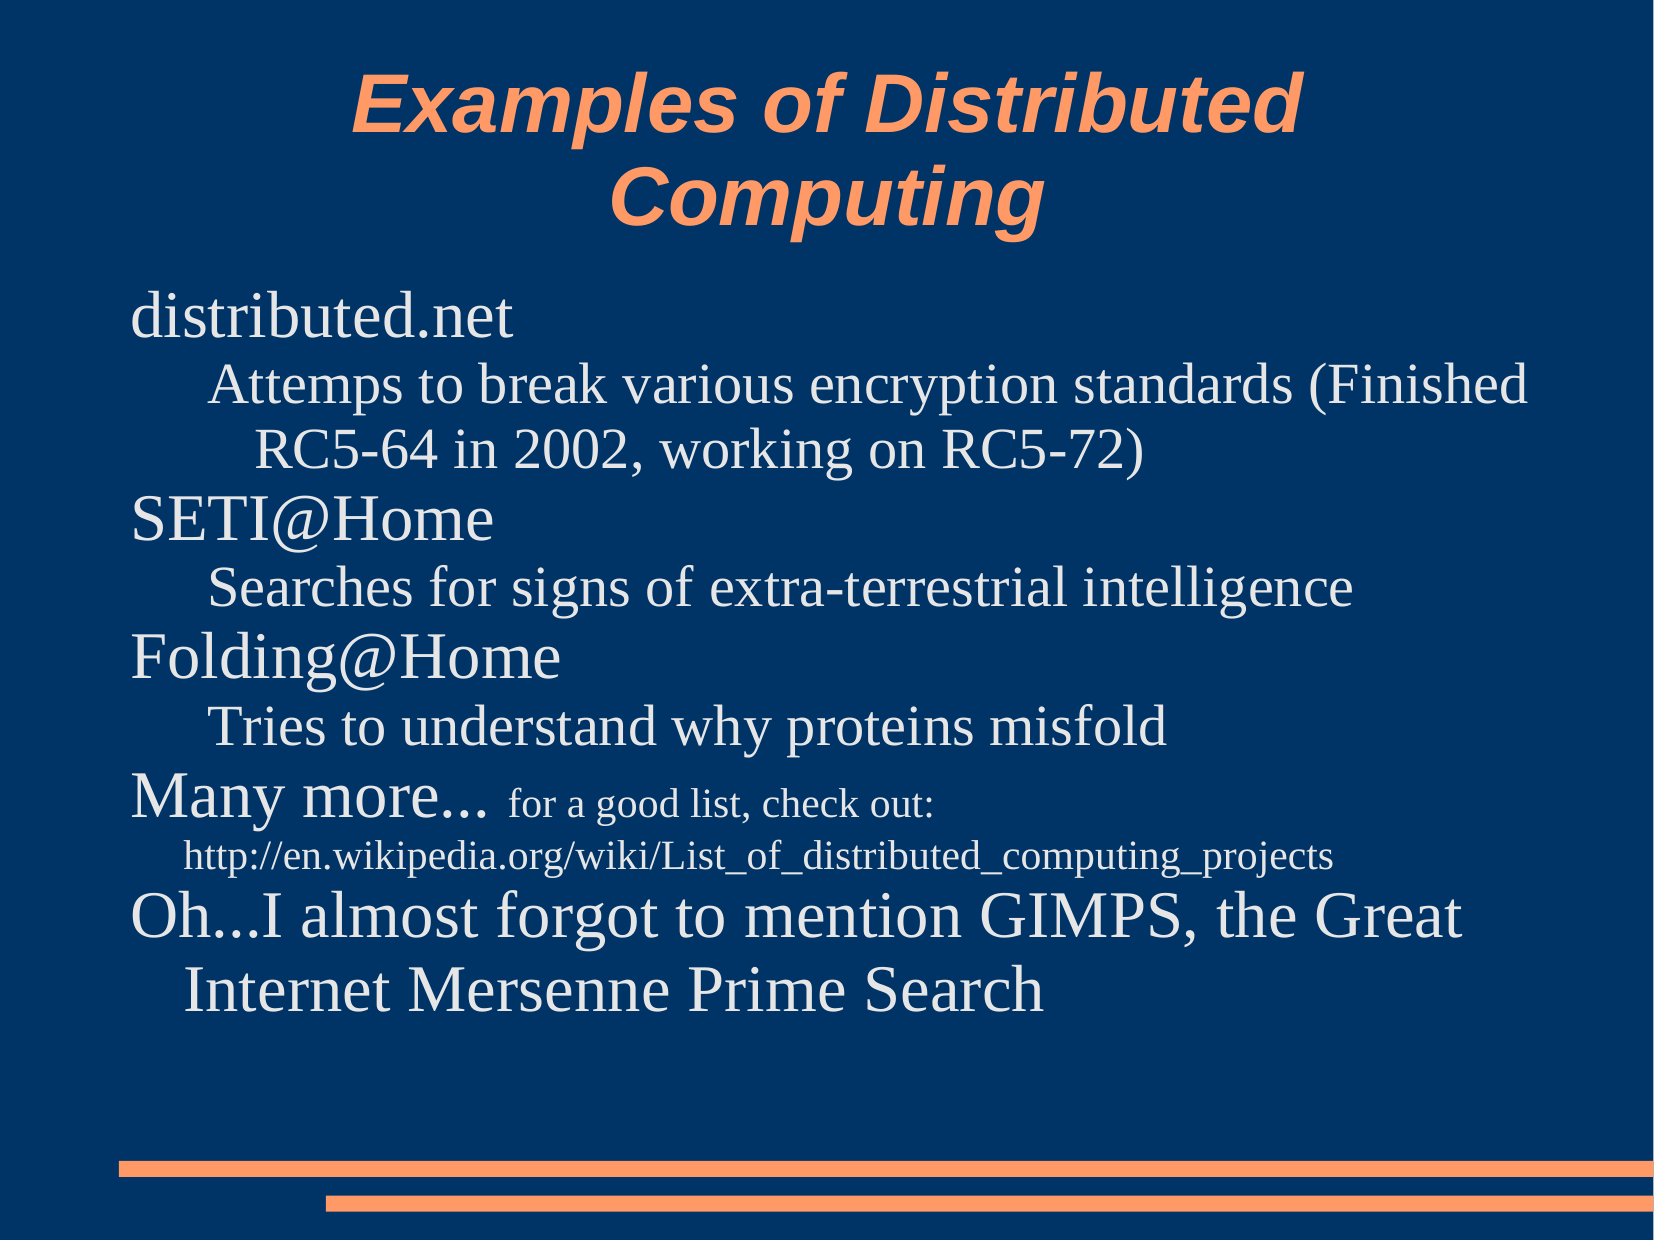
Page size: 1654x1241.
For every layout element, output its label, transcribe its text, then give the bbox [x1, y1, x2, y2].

title Examples of Distributed Computing [121, 46, 1534, 254]
list distributed.net Attemps to break various encryption standards (Finished RC5-64 in 2002, working on RC5-72) SETI@Home Searches for signs of extra-terrestrial intelligence Folding@Home Tries to understand why proteins misfold Many more... for a good list, check out: http://en.wikipedia.org/wiki/List_of_distributed_computing_projects Oh...I almost forgot to mention GIMPS, the Great Internet Mersenne Prime Search [112, 277, 1552, 1088]
